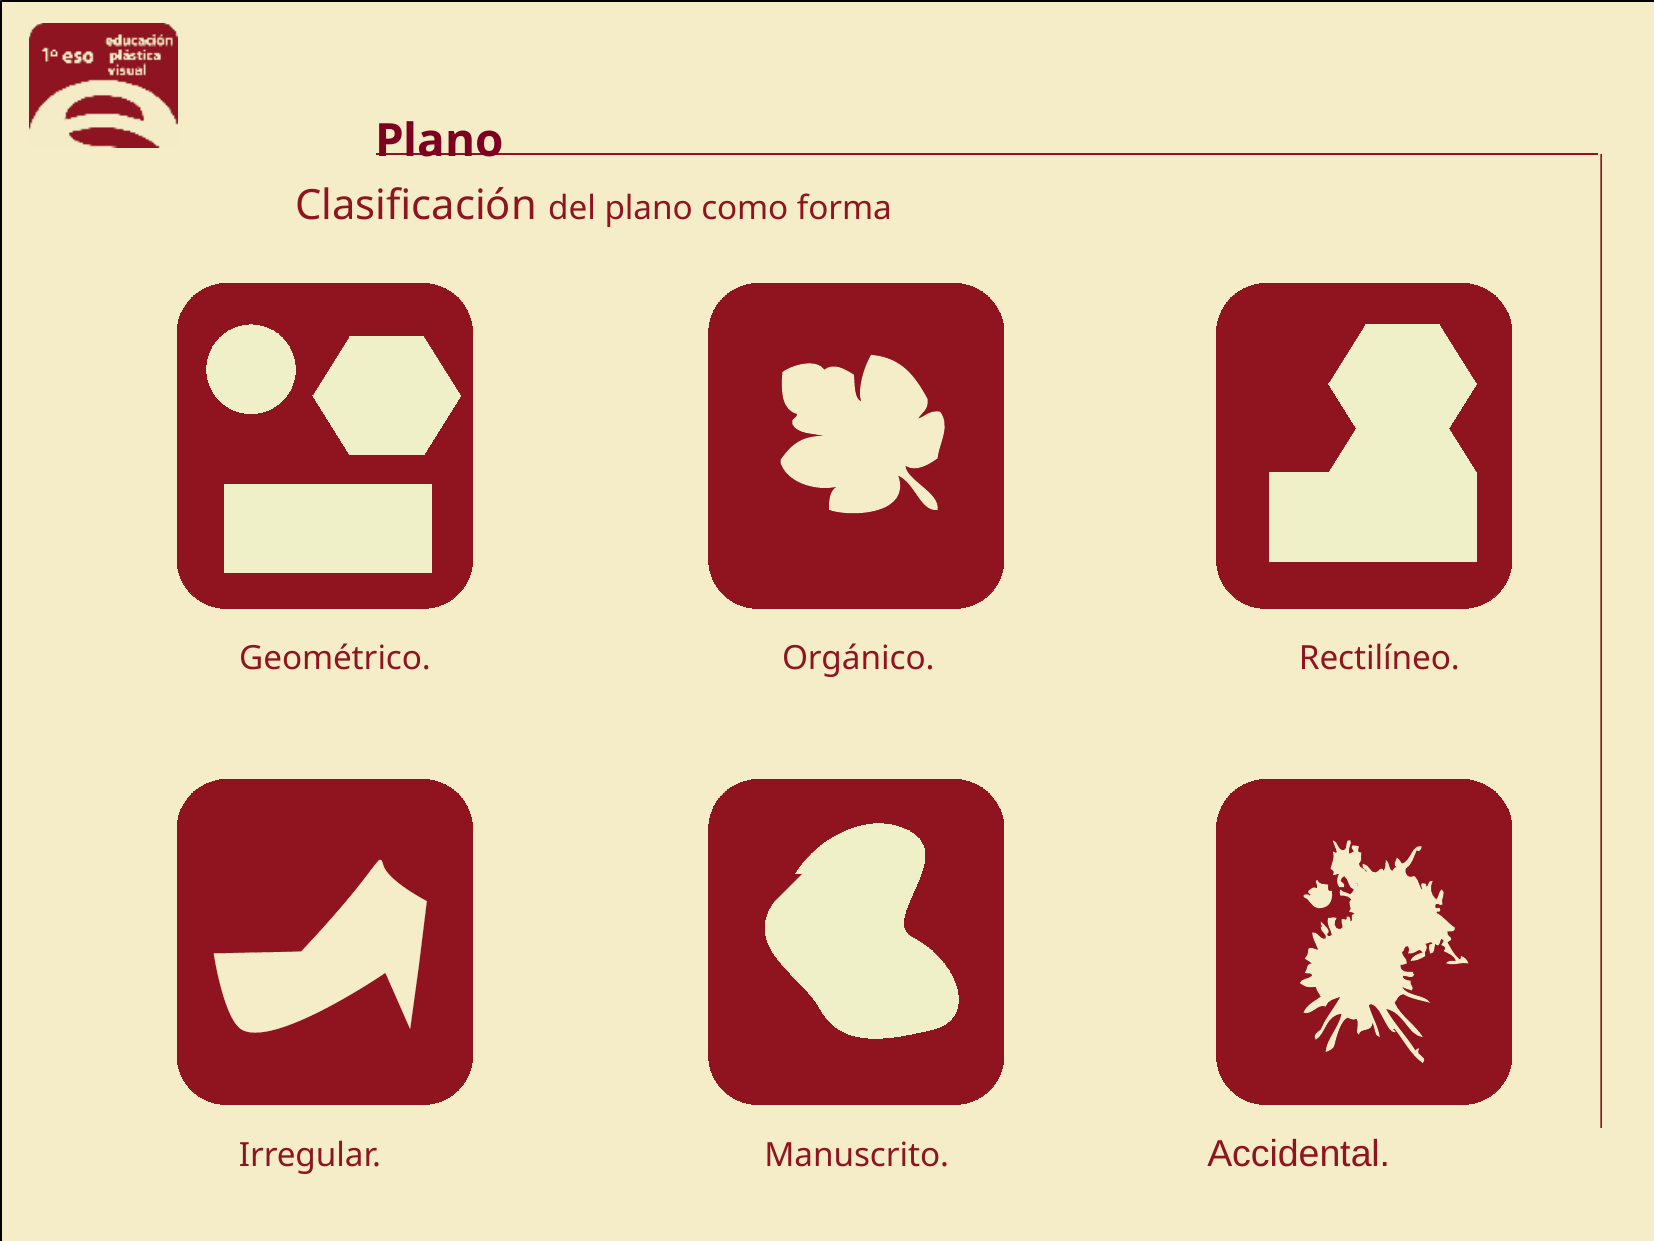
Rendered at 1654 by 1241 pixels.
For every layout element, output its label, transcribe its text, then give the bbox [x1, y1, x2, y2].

text_box Irregular. Manuscrito. Accidental. [206, 1123, 1595, 1182]
title Plano [153, 59, 1595, 148]
text_box [708, 779, 1004, 1105]
text_box [177, 283, 473, 609]
text_box [177, 779, 473, 1105]
picture [0, 0, 1654, 1241]
text_box Clasificación del plano como forma [295, 177, 945, 230]
text_box [1216, 283, 1512, 609]
text_box [1216, 779, 1512, 1105]
text_box [708, 283, 1004, 609]
text_box Geométrico. Orgánico. Rectilíneo. [224, 627, 1536, 724]
